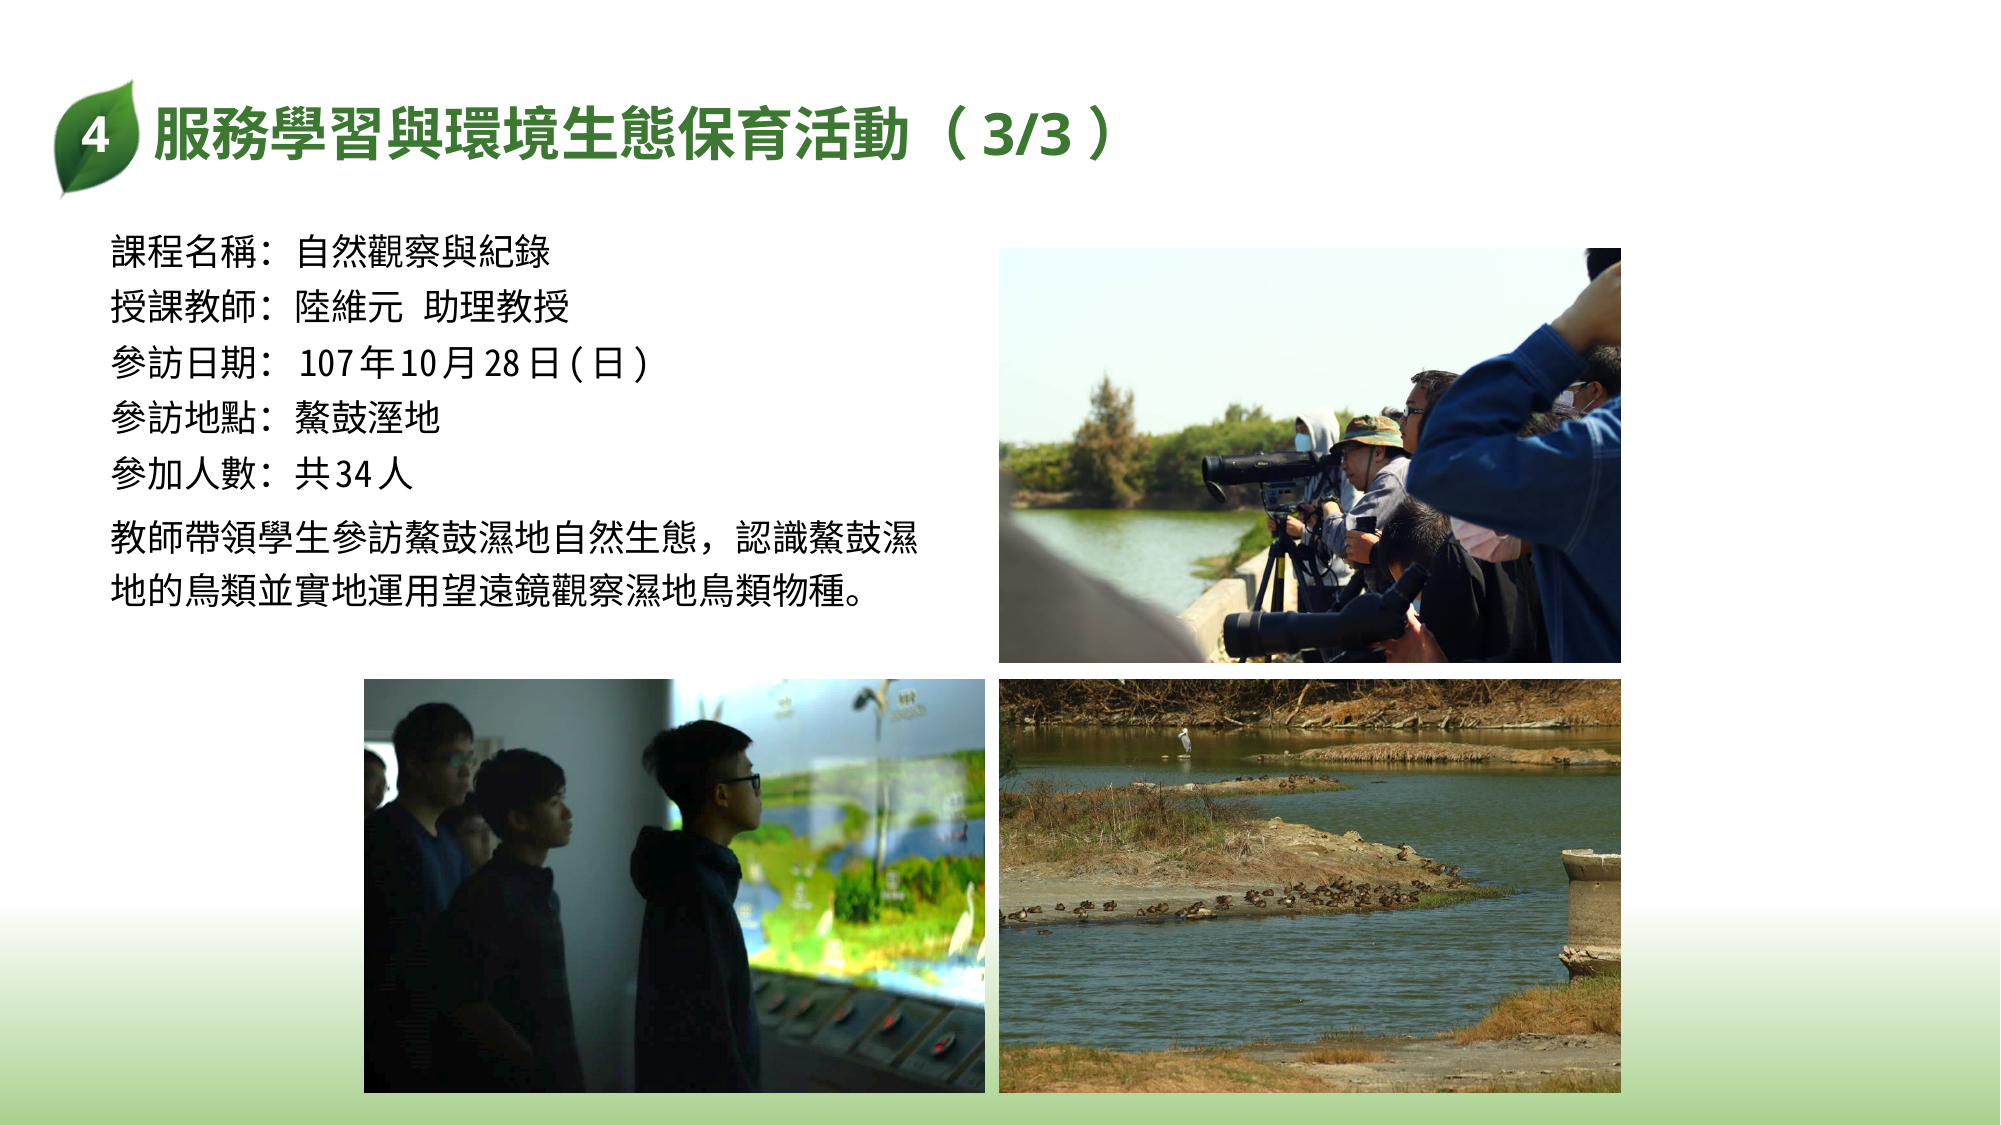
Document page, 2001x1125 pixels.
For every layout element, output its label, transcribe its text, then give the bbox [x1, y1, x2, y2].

picture [999, 679, 1621, 1093]
text_box 服務學習與環境生態保育活動（3/3） [138, 89, 1161, 175]
picture [22, 58, 146, 221]
text_box 4 [66, 94, 125, 170]
picture [999, 248, 1621, 663]
picture [364, 679, 985, 1093]
list 課程名稱：自然觀察與紀錄 授課教師：陸維元 助理教授 參訪日期：107年10月28日(日) 參訪地點：鰲鼓溼地 參加人數：共34人 教師帶領學生參訪鰲鼓濕地自然生態，認識鰲鼓濕地的鳥類並實地運用望遠鏡觀察濕地鳥類物種。 [95, 221, 959, 663]
